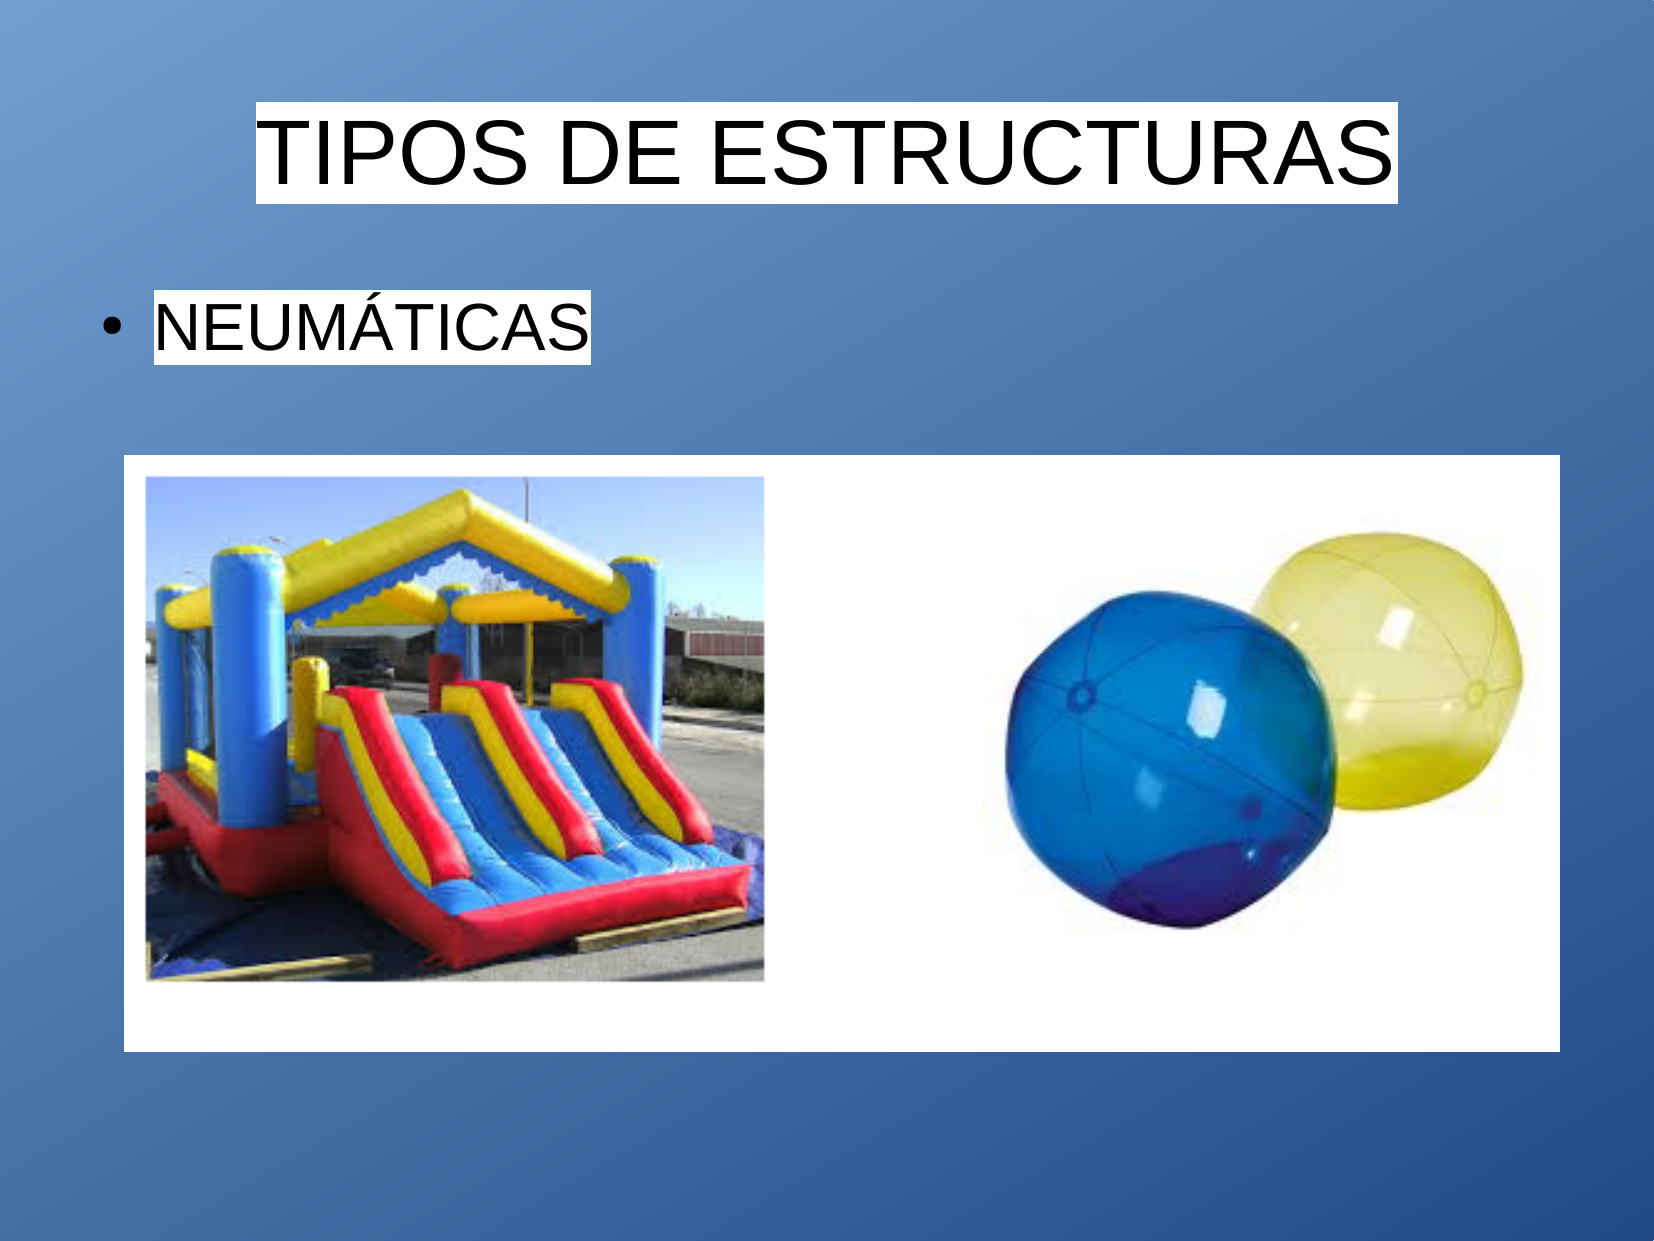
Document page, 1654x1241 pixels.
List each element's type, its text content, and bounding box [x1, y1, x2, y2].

title TIPOS DE ESTRUCTURAS [82, 49, 1571, 257]
list NEUMÁTICAS [82, 290, 1571, 634]
picture [124, 455, 1560, 1052]
